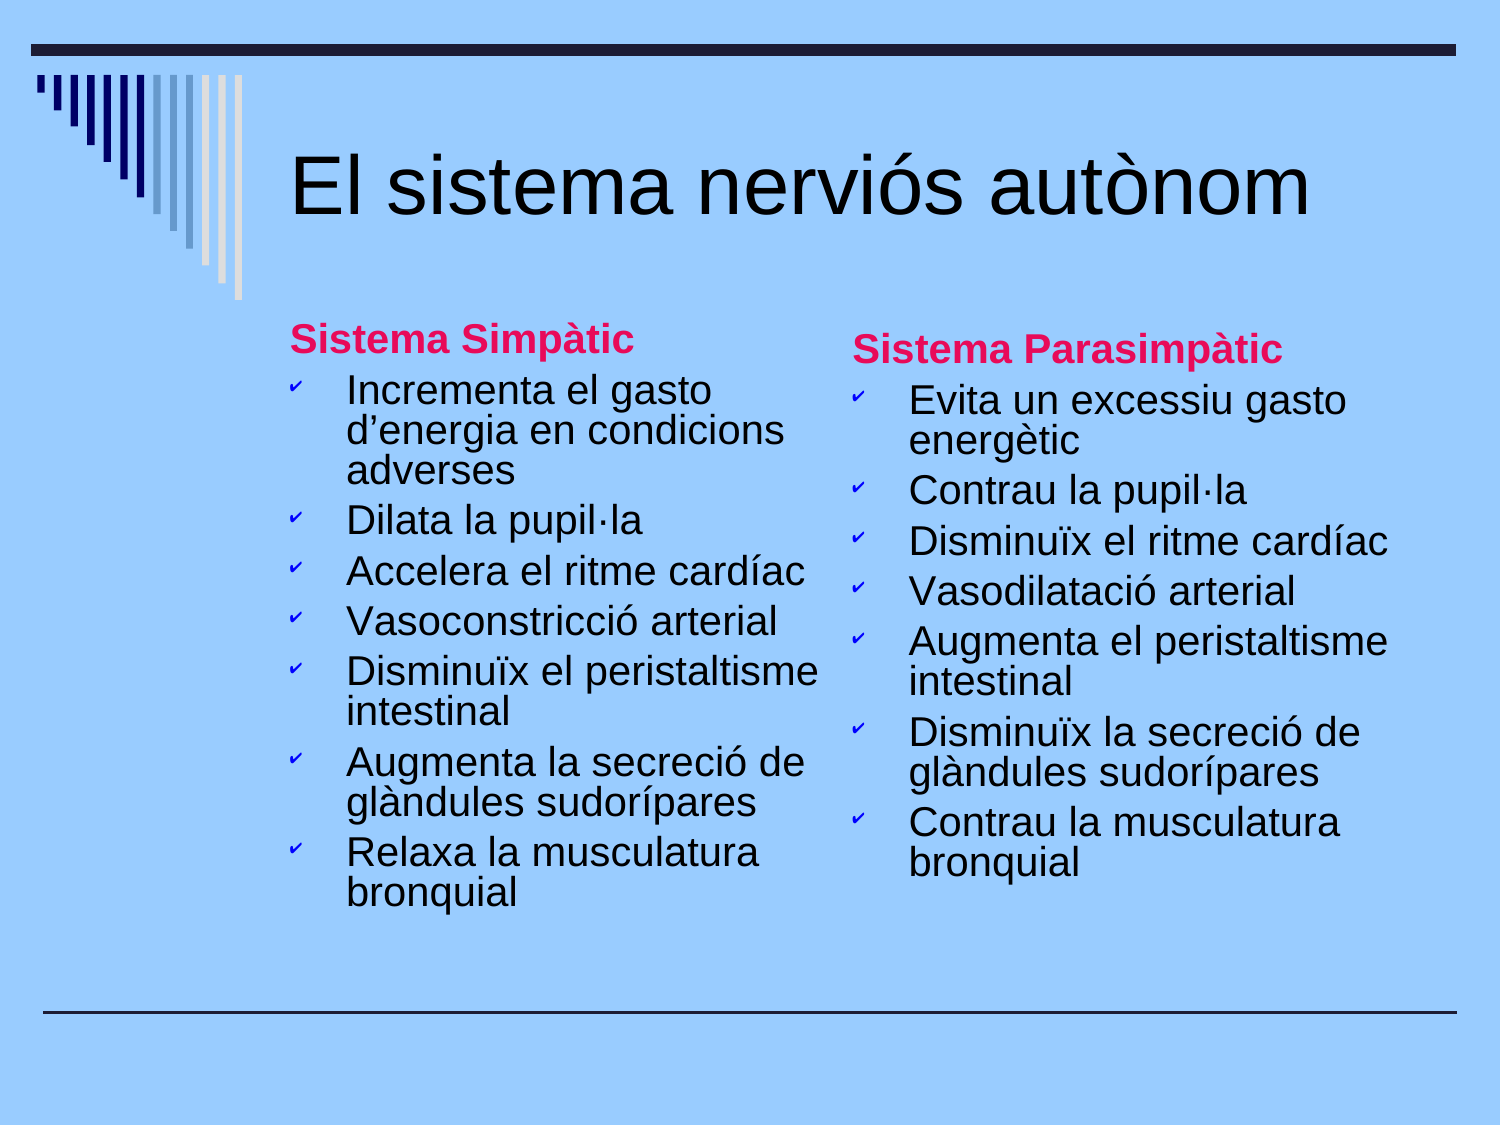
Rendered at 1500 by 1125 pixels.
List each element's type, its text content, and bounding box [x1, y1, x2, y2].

list Sistema Simpàtic Incrementa el gasto d’energia en condicions adverses Dilata la pupil·la Accelera el ritme cardíac Vasoconstricció arterial Disminuïx el peristaltisme intestinal Augmenta la secreció de glàndules sudorípares Relaxa la musculatura bronquial [275, 314, 837, 990]
title El sistema nerviós autònom [274, 75, 1425, 288]
list Sistema Parasimpàtic Evita un excessiu gasto energètic Contrau la pupil·la Disminuïx el ritme cardíac Vasodilatació arterial Augmenta el peristaltisme intestinal Disminuïx la secreció de glàndules sudorípares Contrau la musculatura bronquial [837, 314, 1500, 1057]
